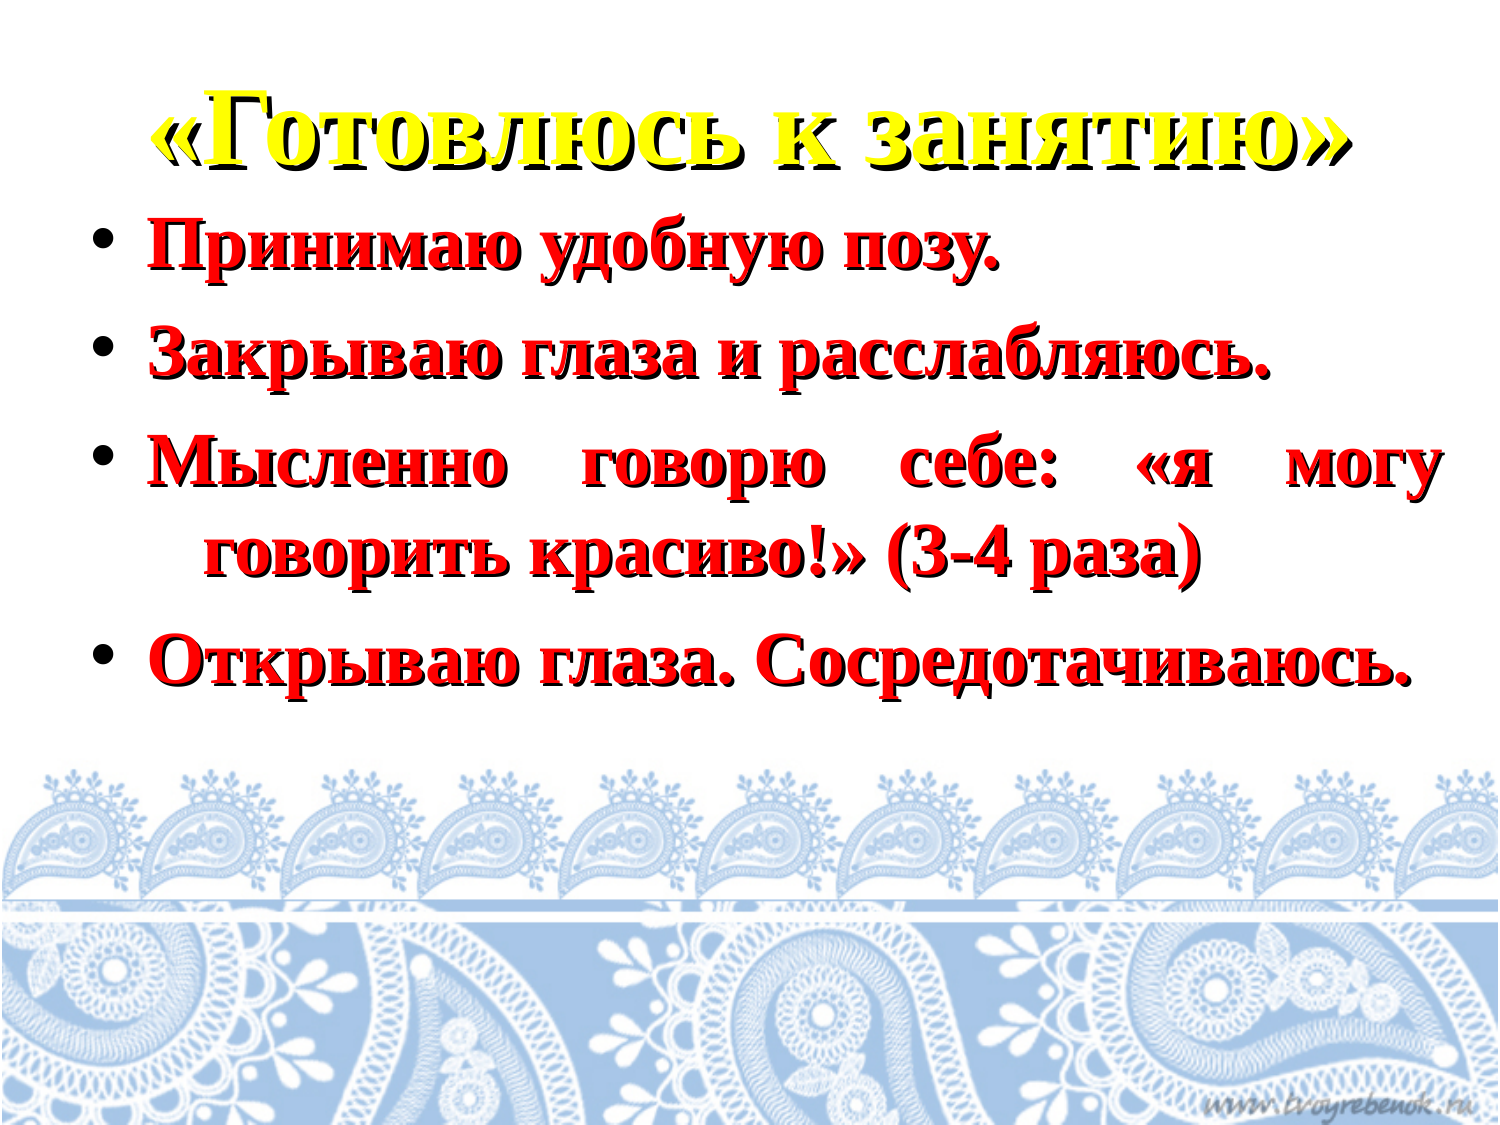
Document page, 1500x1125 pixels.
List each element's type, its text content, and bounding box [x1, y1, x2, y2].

picture [2, 0, 1498, 1125]
list Принимаю удобную позу. Закрываю глаза и расслабляюсь. Мысленно говорю себе: «я могу говорить красиво!» (3-4 раза) Открываю глаза. Сосредотачиваюсь. [75, 184, 1459, 1035]
title «Готовлюсь к занятию» [75, 45, 1426, 184]
